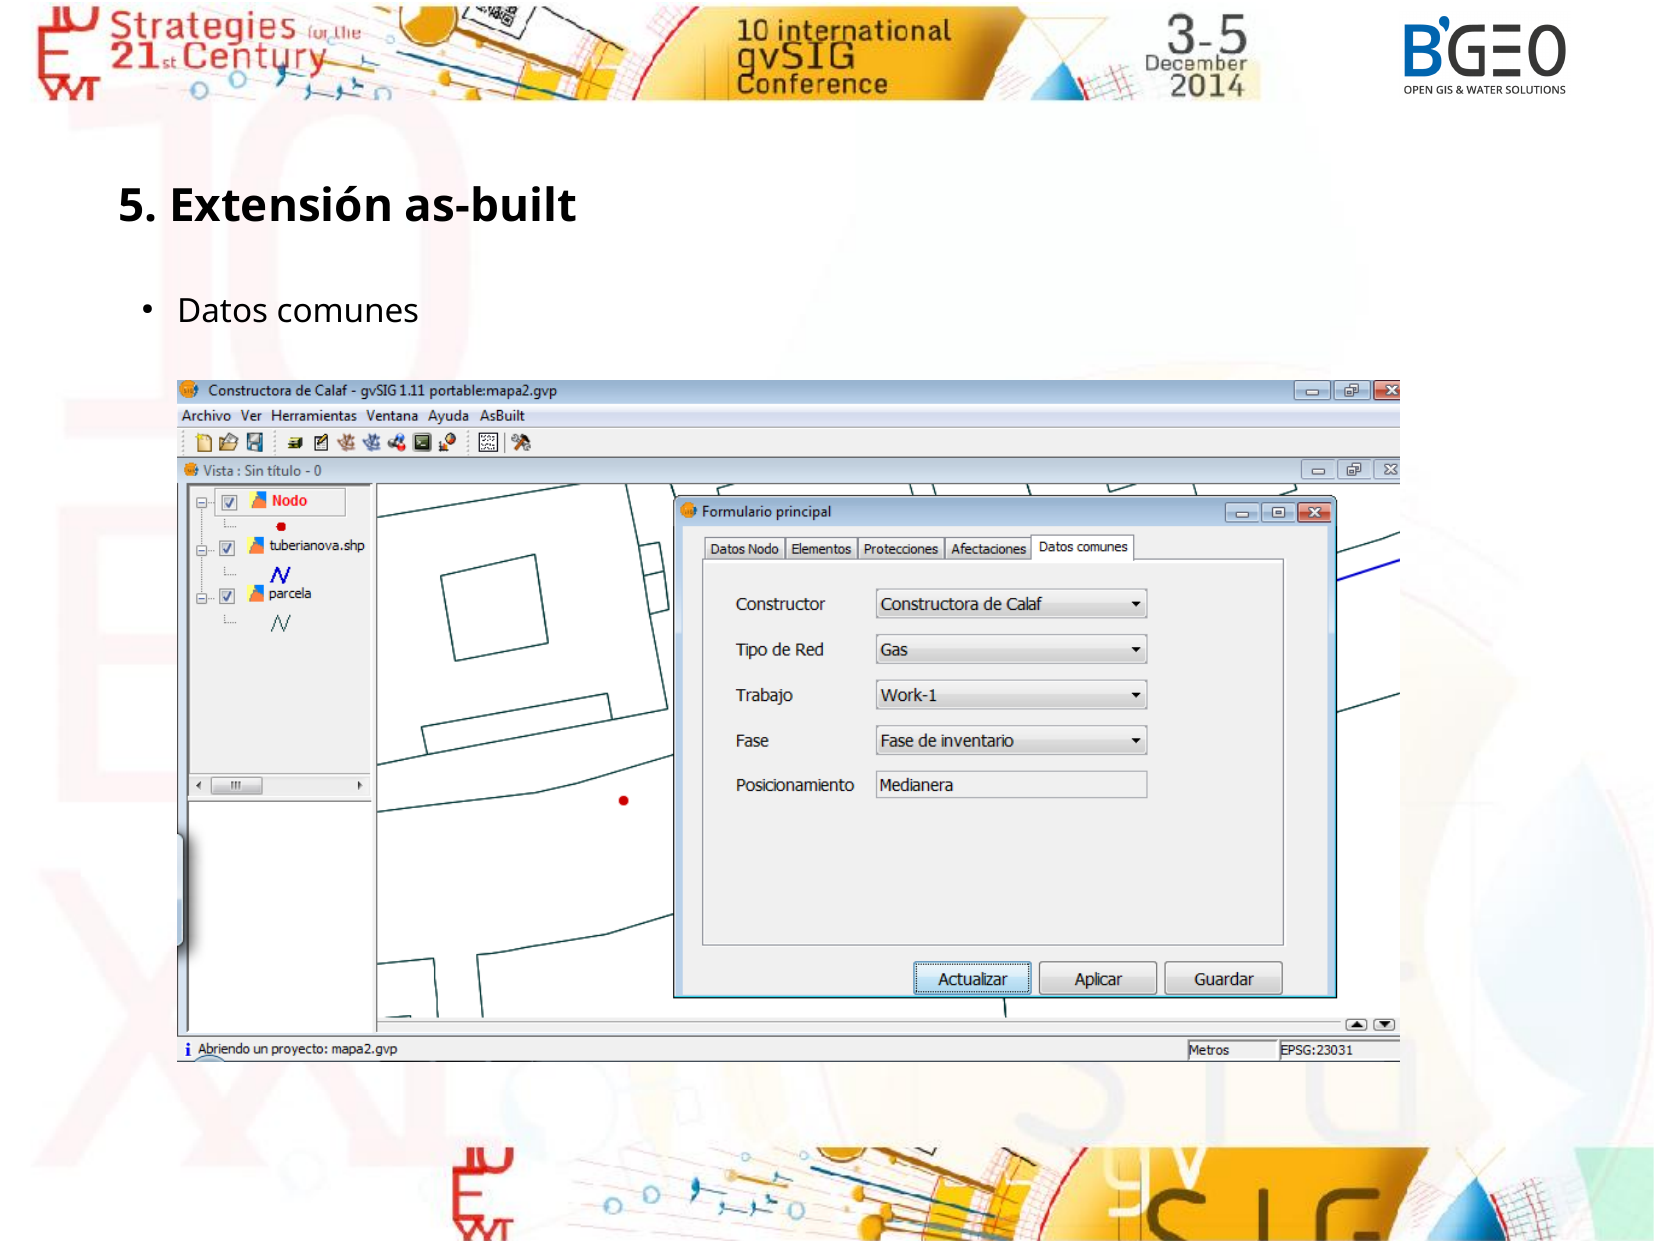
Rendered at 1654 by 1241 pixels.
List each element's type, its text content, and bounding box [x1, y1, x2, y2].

picture [6, 2, 1654, 1241]
text_box Datos comunes [106, 212, 1436, 408]
text_box [921, 759, 1630, 1134]
text_box 5. Extensión as-built [118, 172, 1300, 235]
